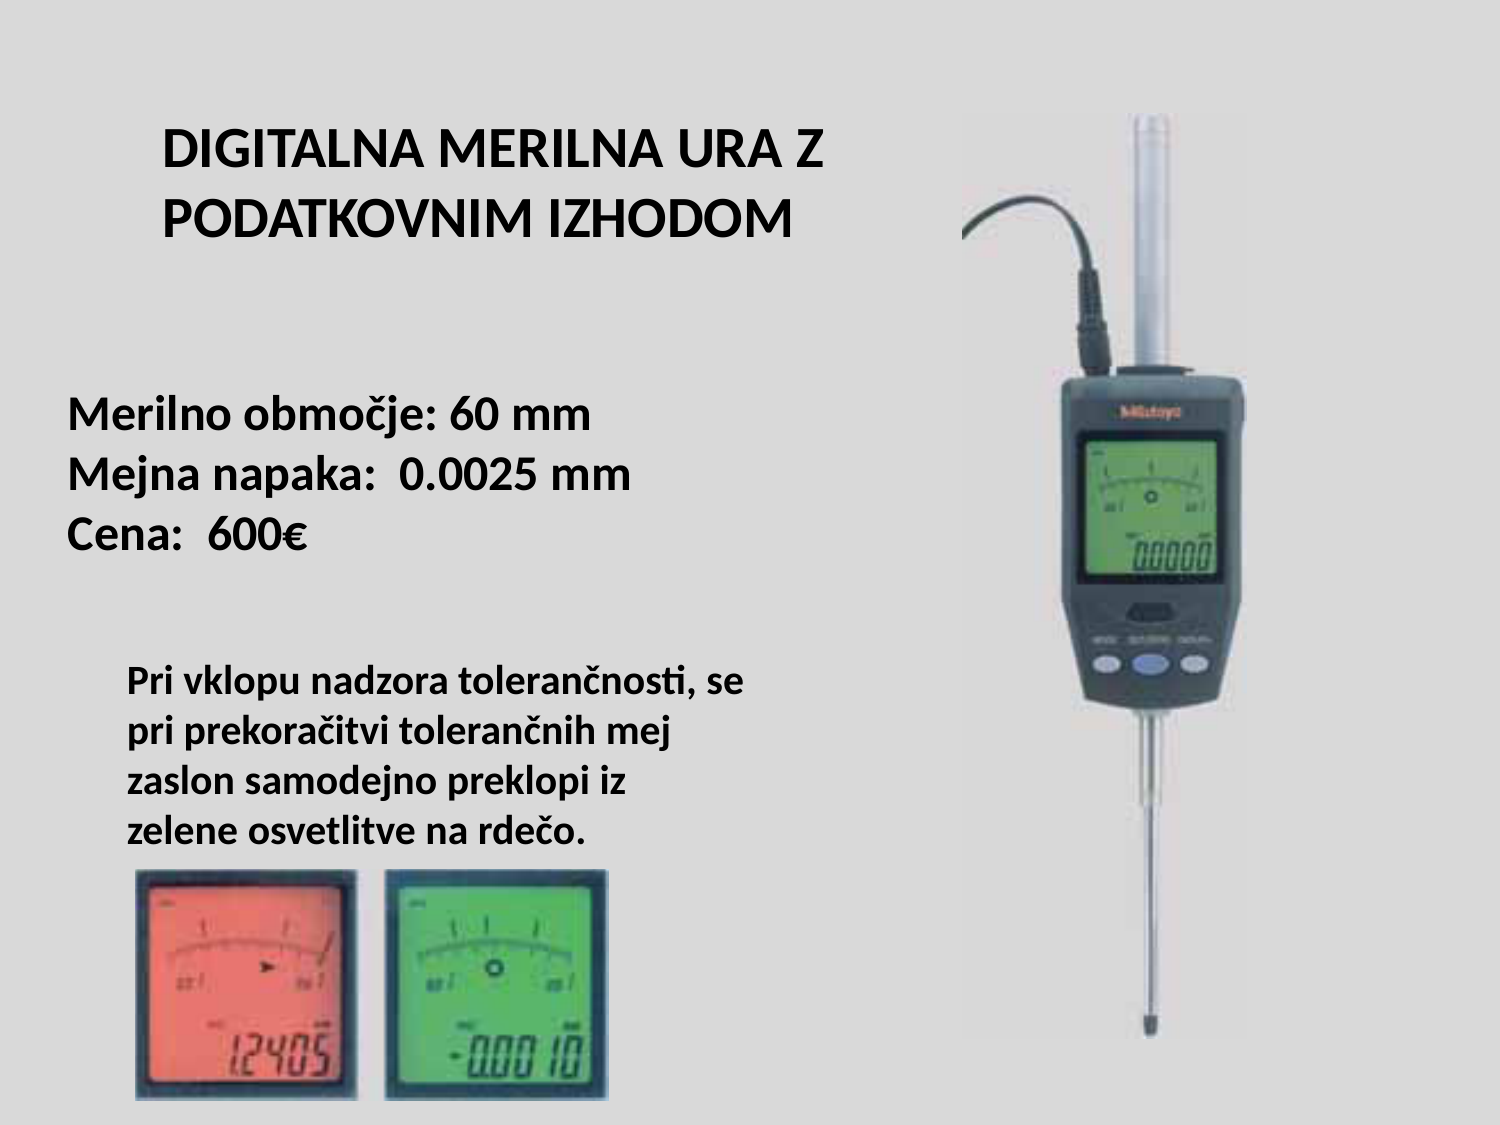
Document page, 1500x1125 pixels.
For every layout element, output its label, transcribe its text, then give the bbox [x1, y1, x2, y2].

text_box DIGITALNA MERILNA URA Z PODATKOVNIM IZHODOM [147, 101, 869, 257]
text_box Pri vklopu nadzora tolerančnosti, se pri prekoračitvi tolerančnih mej zaslon samodejno preklopi iz zelene osvetlitve na rdečo. [112, 645, 863, 861]
text_box Merilno območje: 60 mm Mejna napaka: 0.0025 mm Cena: 600€ [53, 373, 691, 569]
picture [135, 869, 609, 1101]
picture [962, 113, 1247, 1040]
